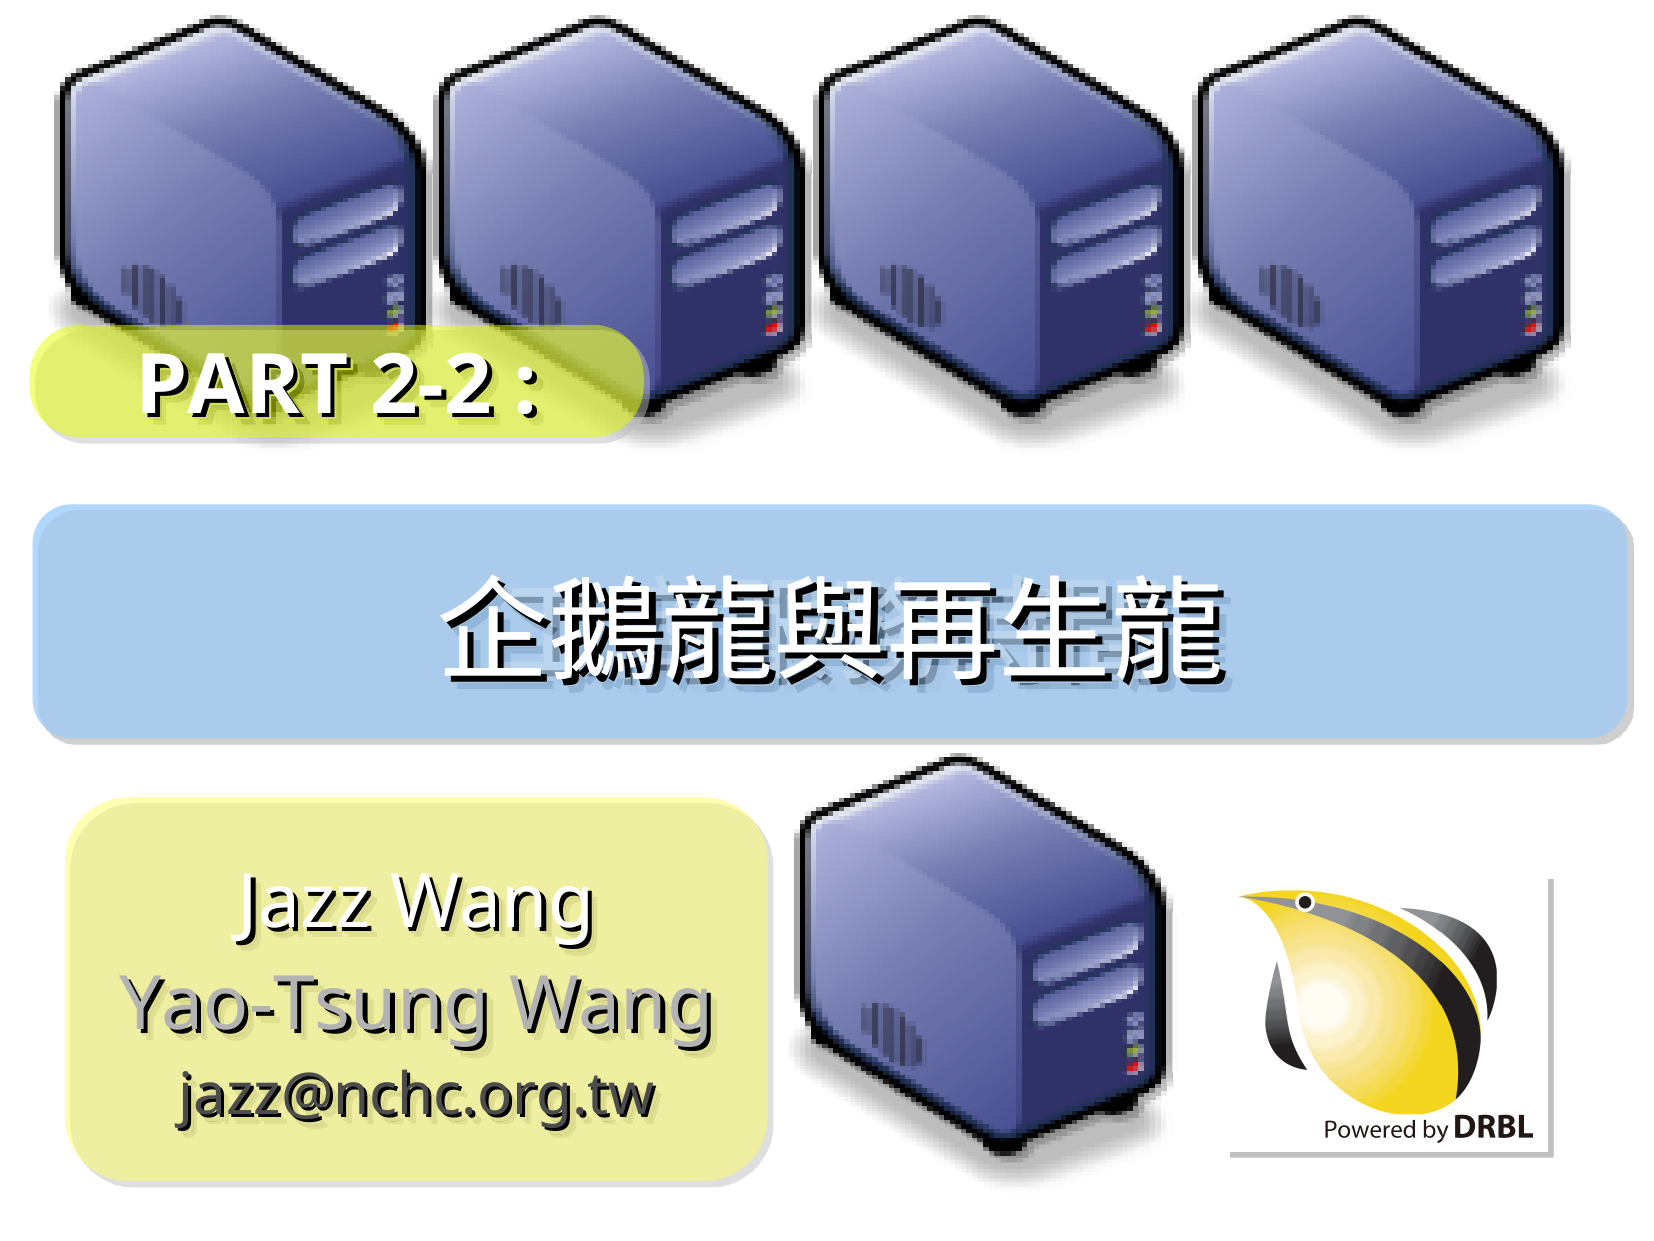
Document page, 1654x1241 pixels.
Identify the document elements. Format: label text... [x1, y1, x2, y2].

text_box 企鵝龍與再生龍 [32, 508, 1628, 739]
picture [767, 740, 1211, 1241]
text_box PART 2-2 : [29, 324, 644, 438]
picture [27, 2, 1609, 502]
text_box Jazz Wang Yao-Tsung Wang jazz@nchc.org.tw [64, 797, 768, 1182]
picture [1224, 874, 1548, 1152]
